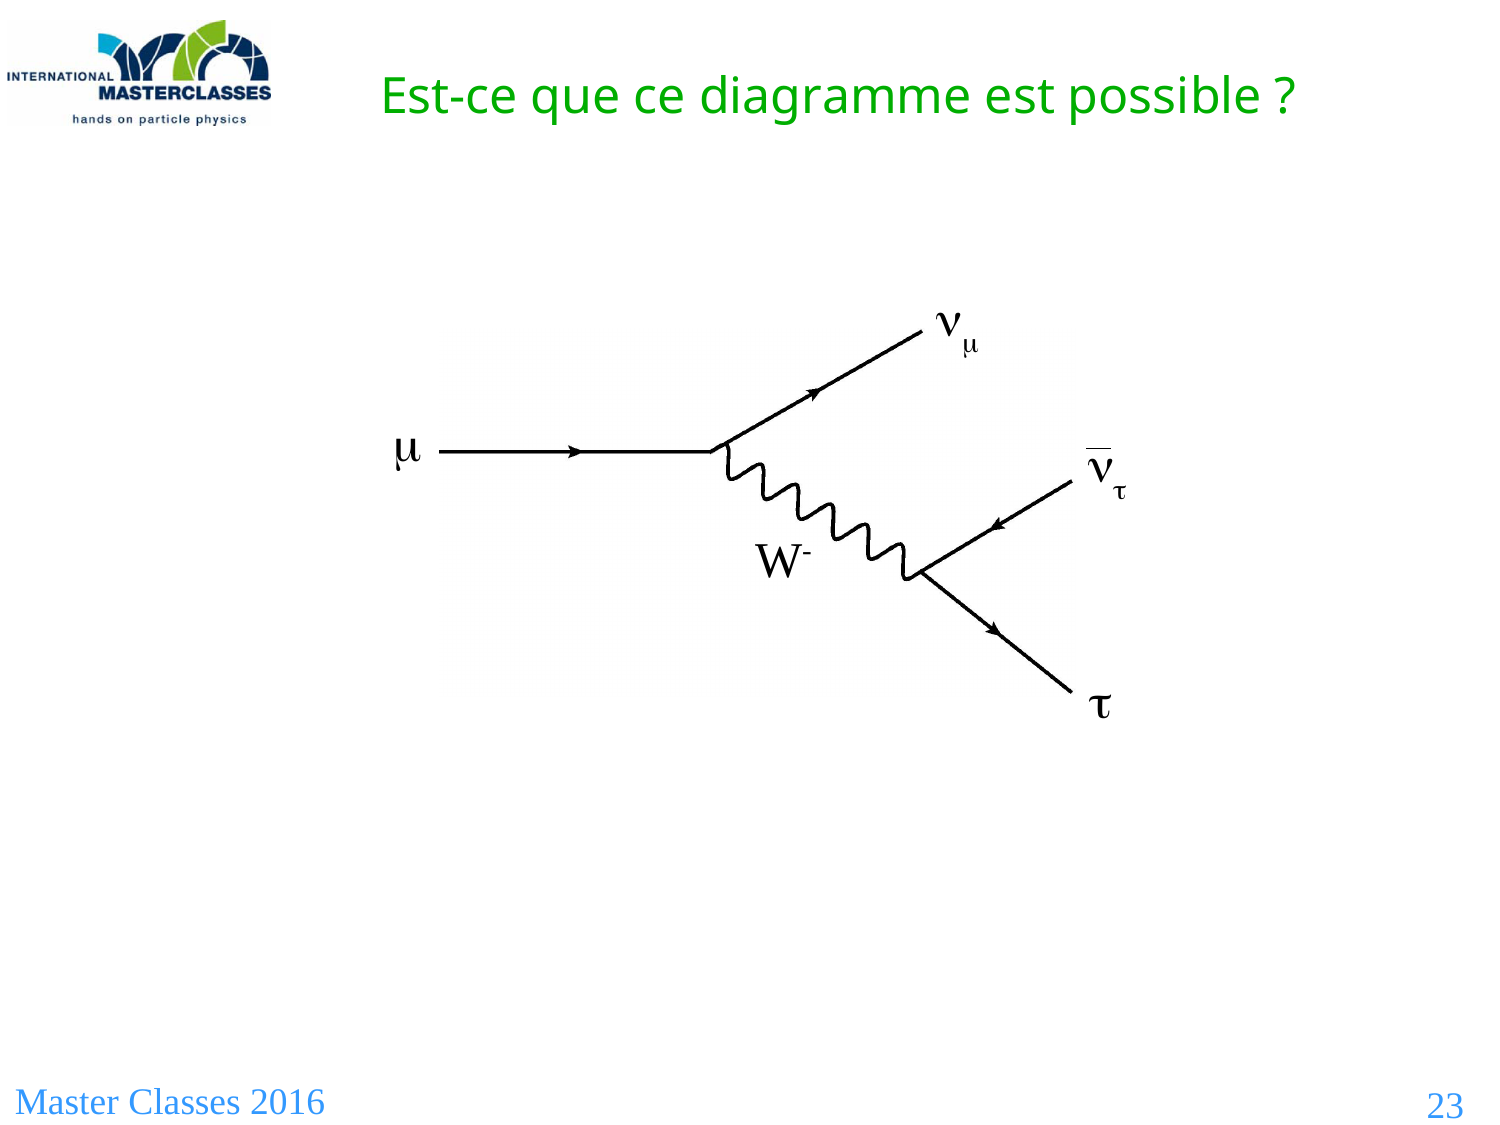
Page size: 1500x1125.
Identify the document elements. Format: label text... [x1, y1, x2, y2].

text_box ντ [1073, 425, 1142, 513]
text_box νμ [921, 279, 994, 367]
text_box W- [740, 519, 827, 595]
picture [439, 328, 1076, 697]
title Est-ce que ce diagramme est possible ? [259, 0, 1418, 188]
picture [2, 10, 259, 130]
text_box τ [1075, 661, 1128, 737]
text_box μ [377, 404, 437, 480]
